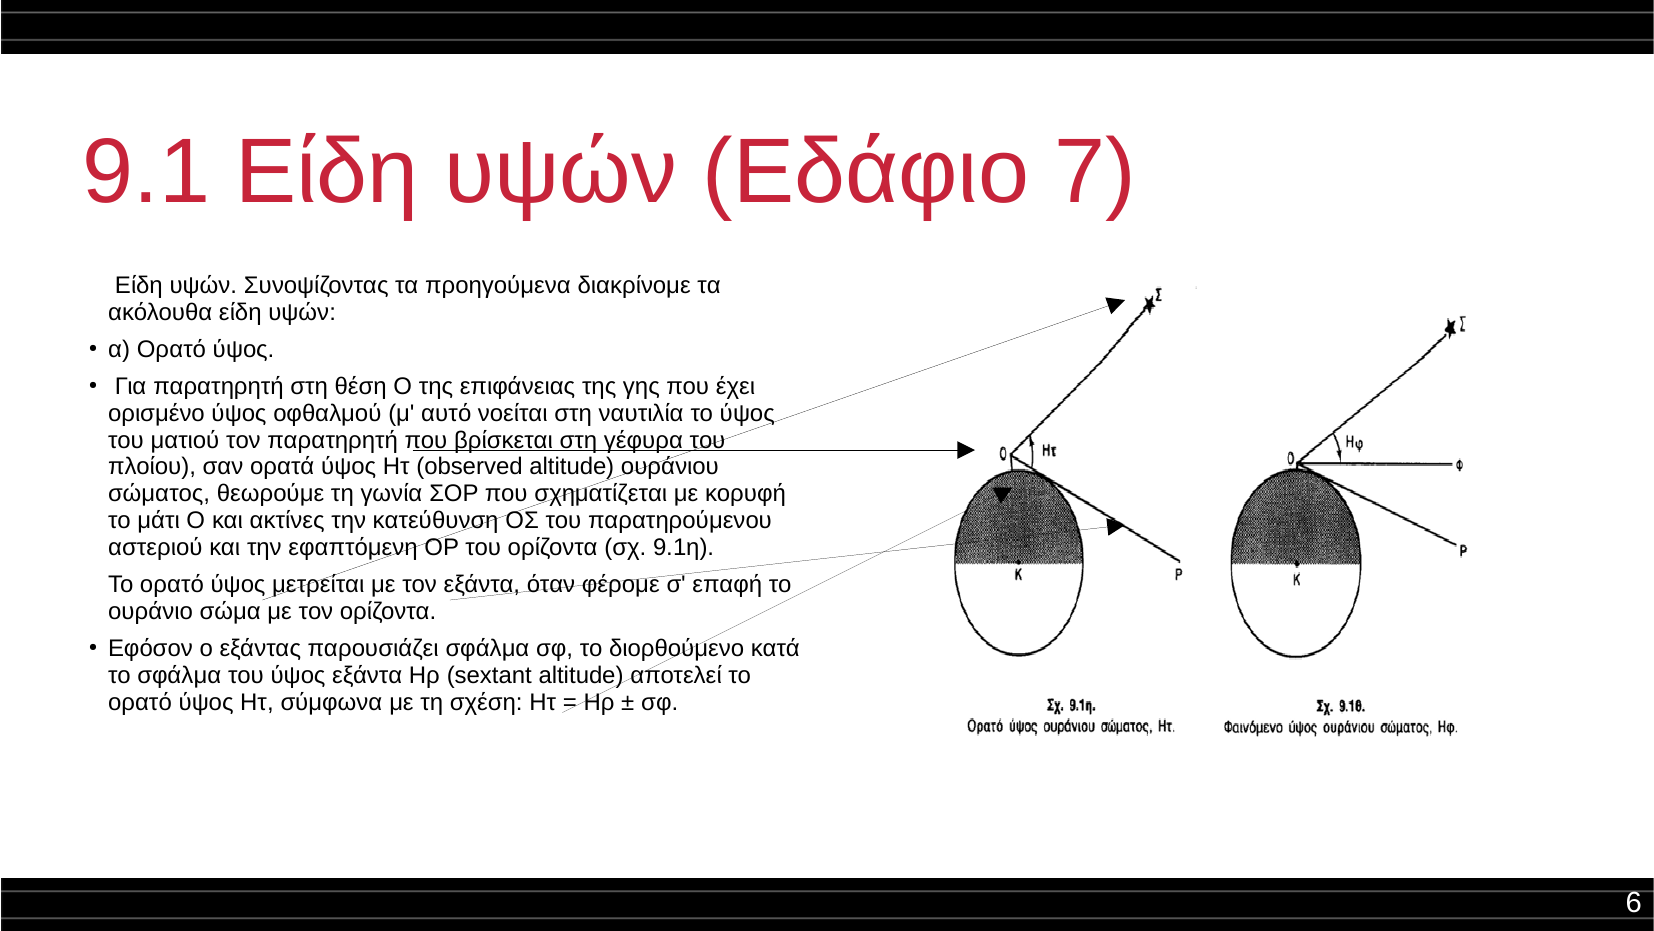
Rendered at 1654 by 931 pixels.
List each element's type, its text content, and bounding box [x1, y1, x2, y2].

title 9.1 Είδη υψών (Εδάφιο 7) [82, 92, 1571, 249]
list Είδη υψών. Συνοψίζοντας τα προηγούμενα διακρίνομε τα ακόλουθα είδη υψών: α) Ορατό ύψος. Για παρατηρητή στη θέση Ο της επιφάνειας της γης που έχει ορισμένο ύψος οφθαλμού (μ' αυτό νοείται στη ναυτιλία το ύψος του ματιού τον παρατηρητή που βρίσκεται στη γέφυρα του πλοίου), σαν ορατά ύψος Ητ (observed altitude) ουράνιου σώματος, θεωρούμε τη γωνία ΣΟΡ που σχηματίζεται με κορυφή το μάτι Ο και ακτίνες την κατεύθυνση ΟΣ του παρατηρούμενου αστεριού και την εφαπτόμενη ΟΡ του ορίζοντα (σχ. 9.1η). Το ορατό ύψος μετρείται με τον εξάντα, όταν φέρομε σ' επαφή το ουράνιο σώμα με τον ορίζοντα. Εφόσον ο εξάντας παρουσιάζει σφάλμα σφ, το διορθούμενο κατά το σφάλμα του ύψος εξάντα Ηρ (sextant altitude) αποτελεί το ορατό ύψος Ητ, σύμφωνα με τη σχέση: Ητ = Ηρ ± σφ. [82, 271, 809, 758]
picture [935, 271, 1482, 757]
picture [1, 0, 1654, 54]
picture [1, 878, 1654, 931]
